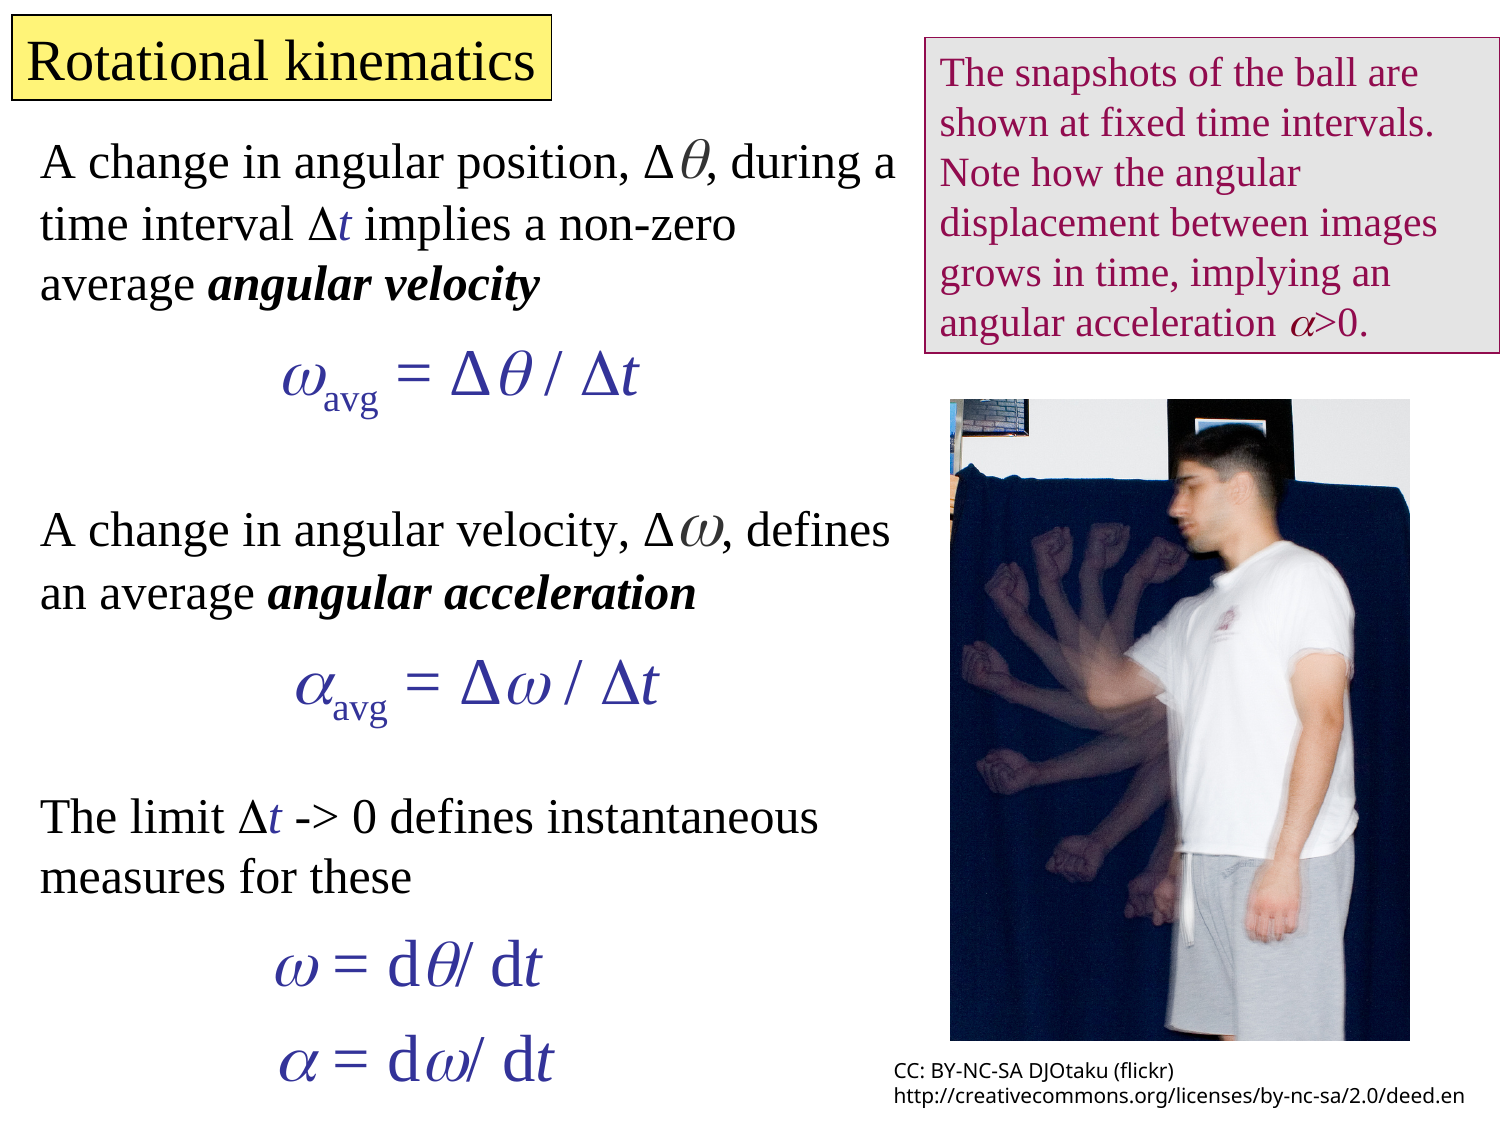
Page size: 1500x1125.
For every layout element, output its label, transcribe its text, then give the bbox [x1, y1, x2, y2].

text_box A change in angular position, Δθ, during a time interval Δt implies a non-zero average angular velocity ωavg = Δθ / Δt A change in angular velocity, Δω, defines an average angular acceleration αavg = Δω / Δt The limit Δt -> 0 defines instantaneous measures for these ω = dθ/ dt α = dω/ dt [24, 112, 926, 1104]
text_box The snapshots of the ball are shown at fixed time intervals. Note how the angular displacement between images grows in time, implying an angular acceleration α>0. [924, 37, 1500, 354]
text_box CC: BY-NC-SA DJOtaku (flickr) http://creativecommons.org/licenses/by-nc-sa/2.0/deed.en [878, 1049, 1480, 1116]
picture [950, 399, 1410, 1041]
text_box Rotational kinematics [11, 14, 552, 101]
